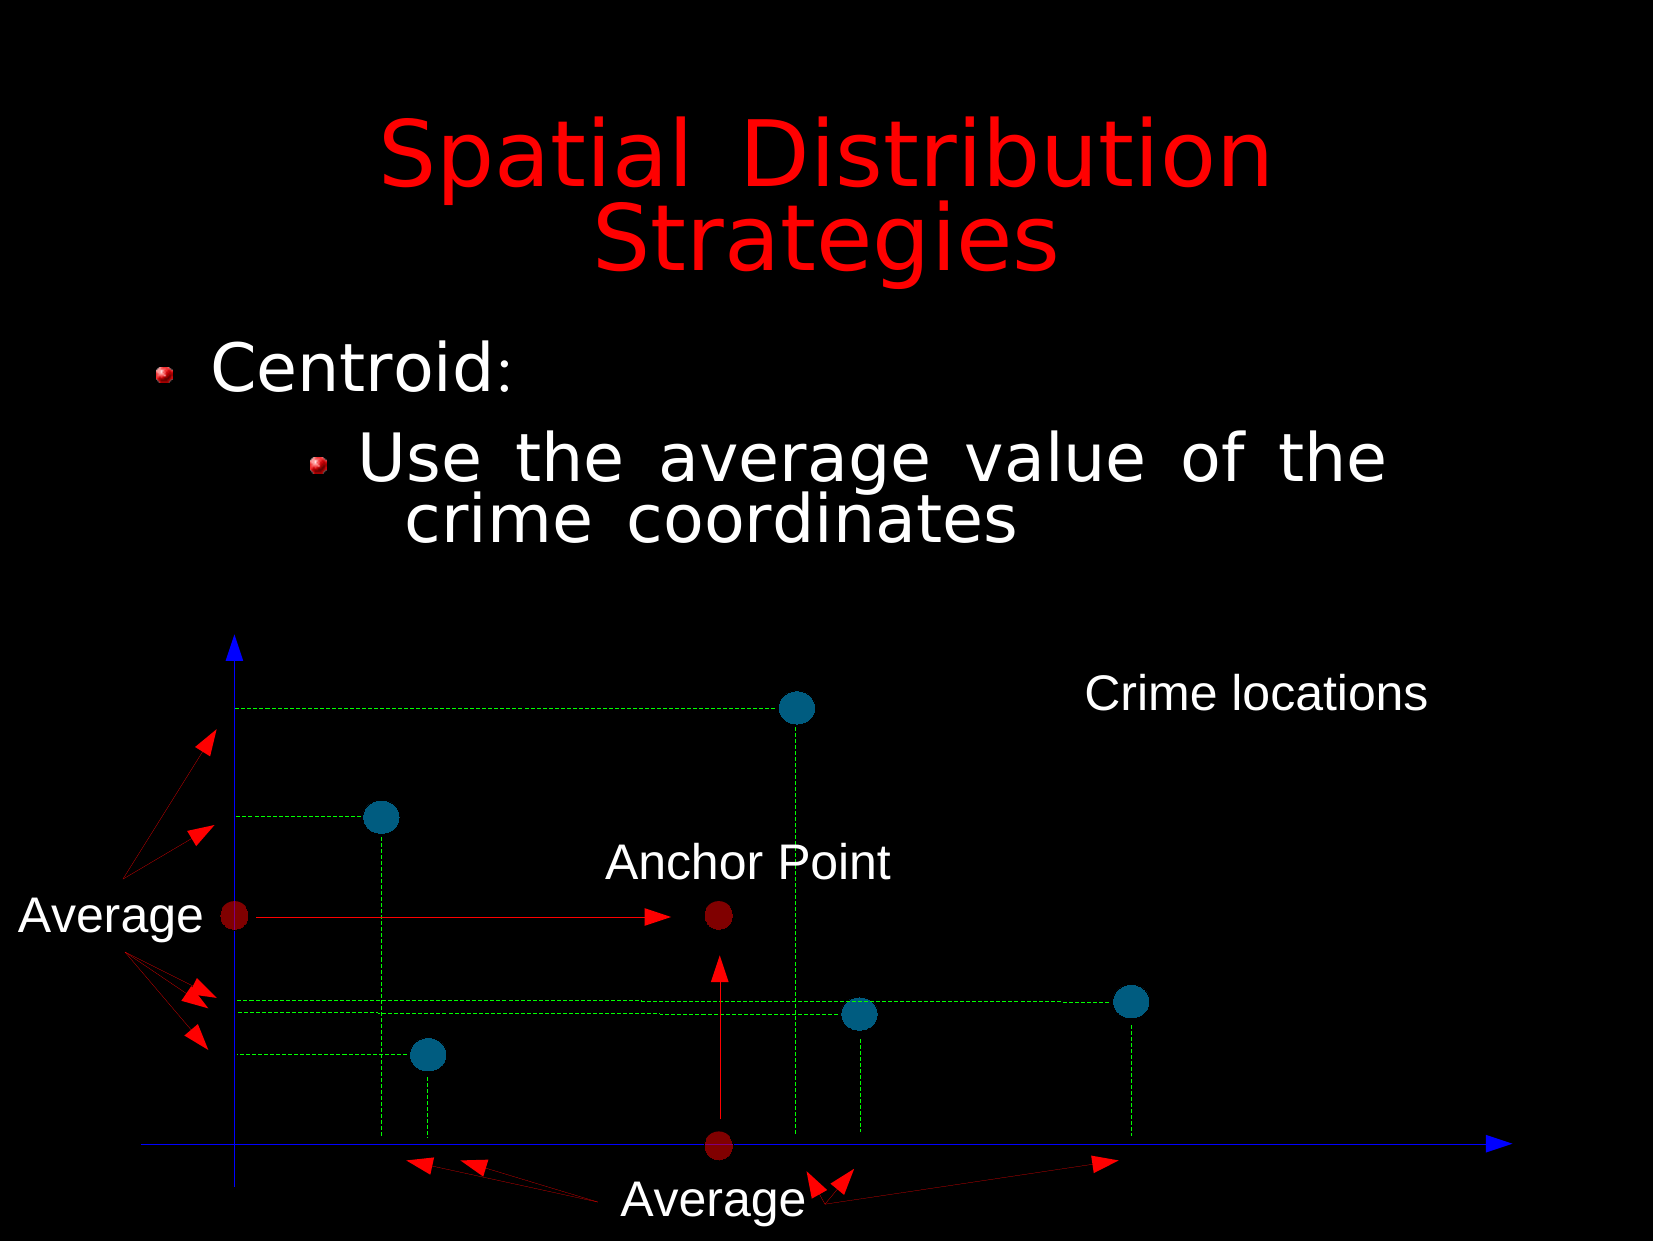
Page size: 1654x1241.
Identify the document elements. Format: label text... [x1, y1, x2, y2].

title Spatial Distribution Strategies [121, 102, 1533, 311]
text_box [409, 1037, 447, 1072]
text_box Crime locations [1084, 665, 1429, 728]
text_box [219, 901, 250, 931]
list Centroid: Use the average value of the crime coordinates [121, 344, 1533, 613]
text_box Average [620, 1171, 807, 1234]
text_box [840, 996, 879, 1032]
text_box [362, 800, 401, 835]
text_box Average [18, 887, 205, 950]
text_box Anchor Point [605, 834, 892, 897]
text_box [1112, 984, 1151, 1019]
text_box [778, 690, 816, 726]
text_box [704, 901, 734, 931]
text_box [704, 1131, 734, 1161]
